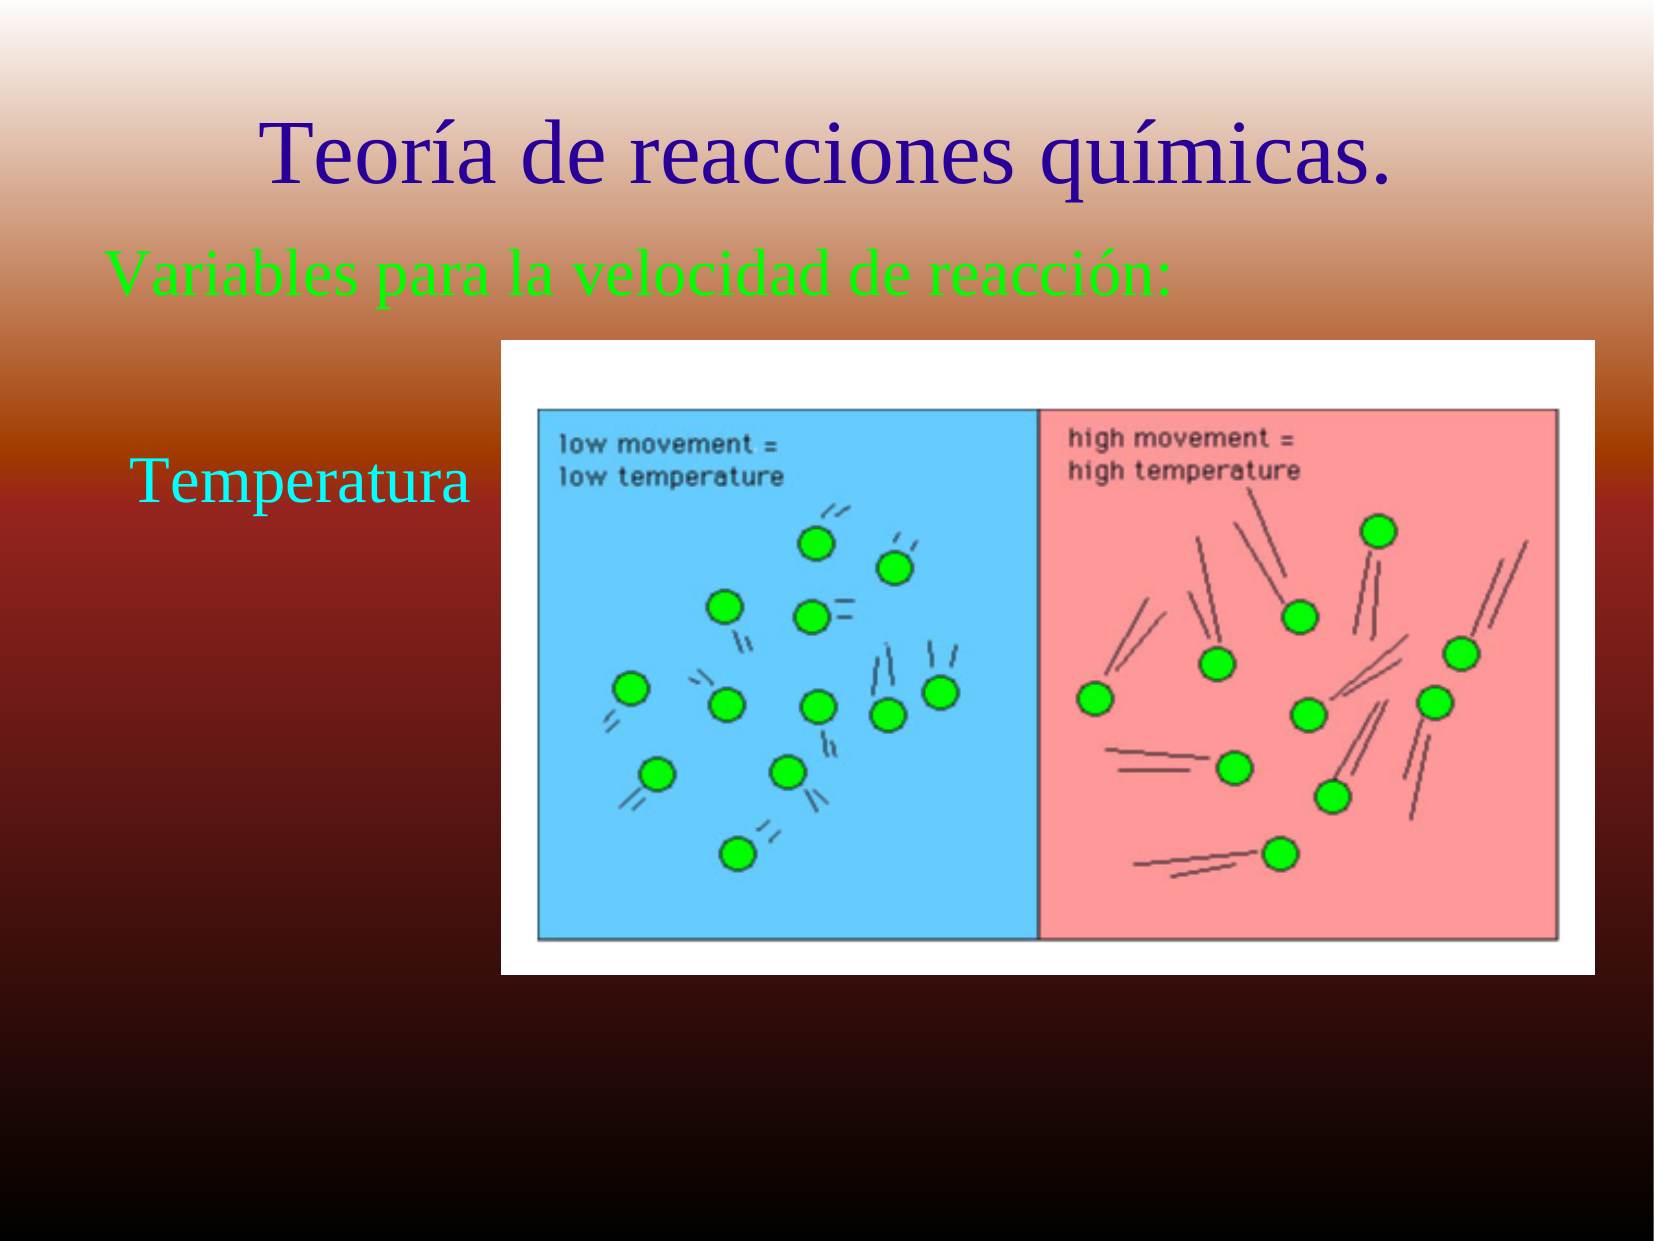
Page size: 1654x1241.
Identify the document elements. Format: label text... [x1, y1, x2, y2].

text_box Variables para la velocidad de reacción: [32, 236, 1241, 385]
title Teoría de reacciones químicas. [82, 49, 1571, 257]
picture [0, 0, 1654, 1241]
text_box Temperatura [59, 442, 501, 828]
